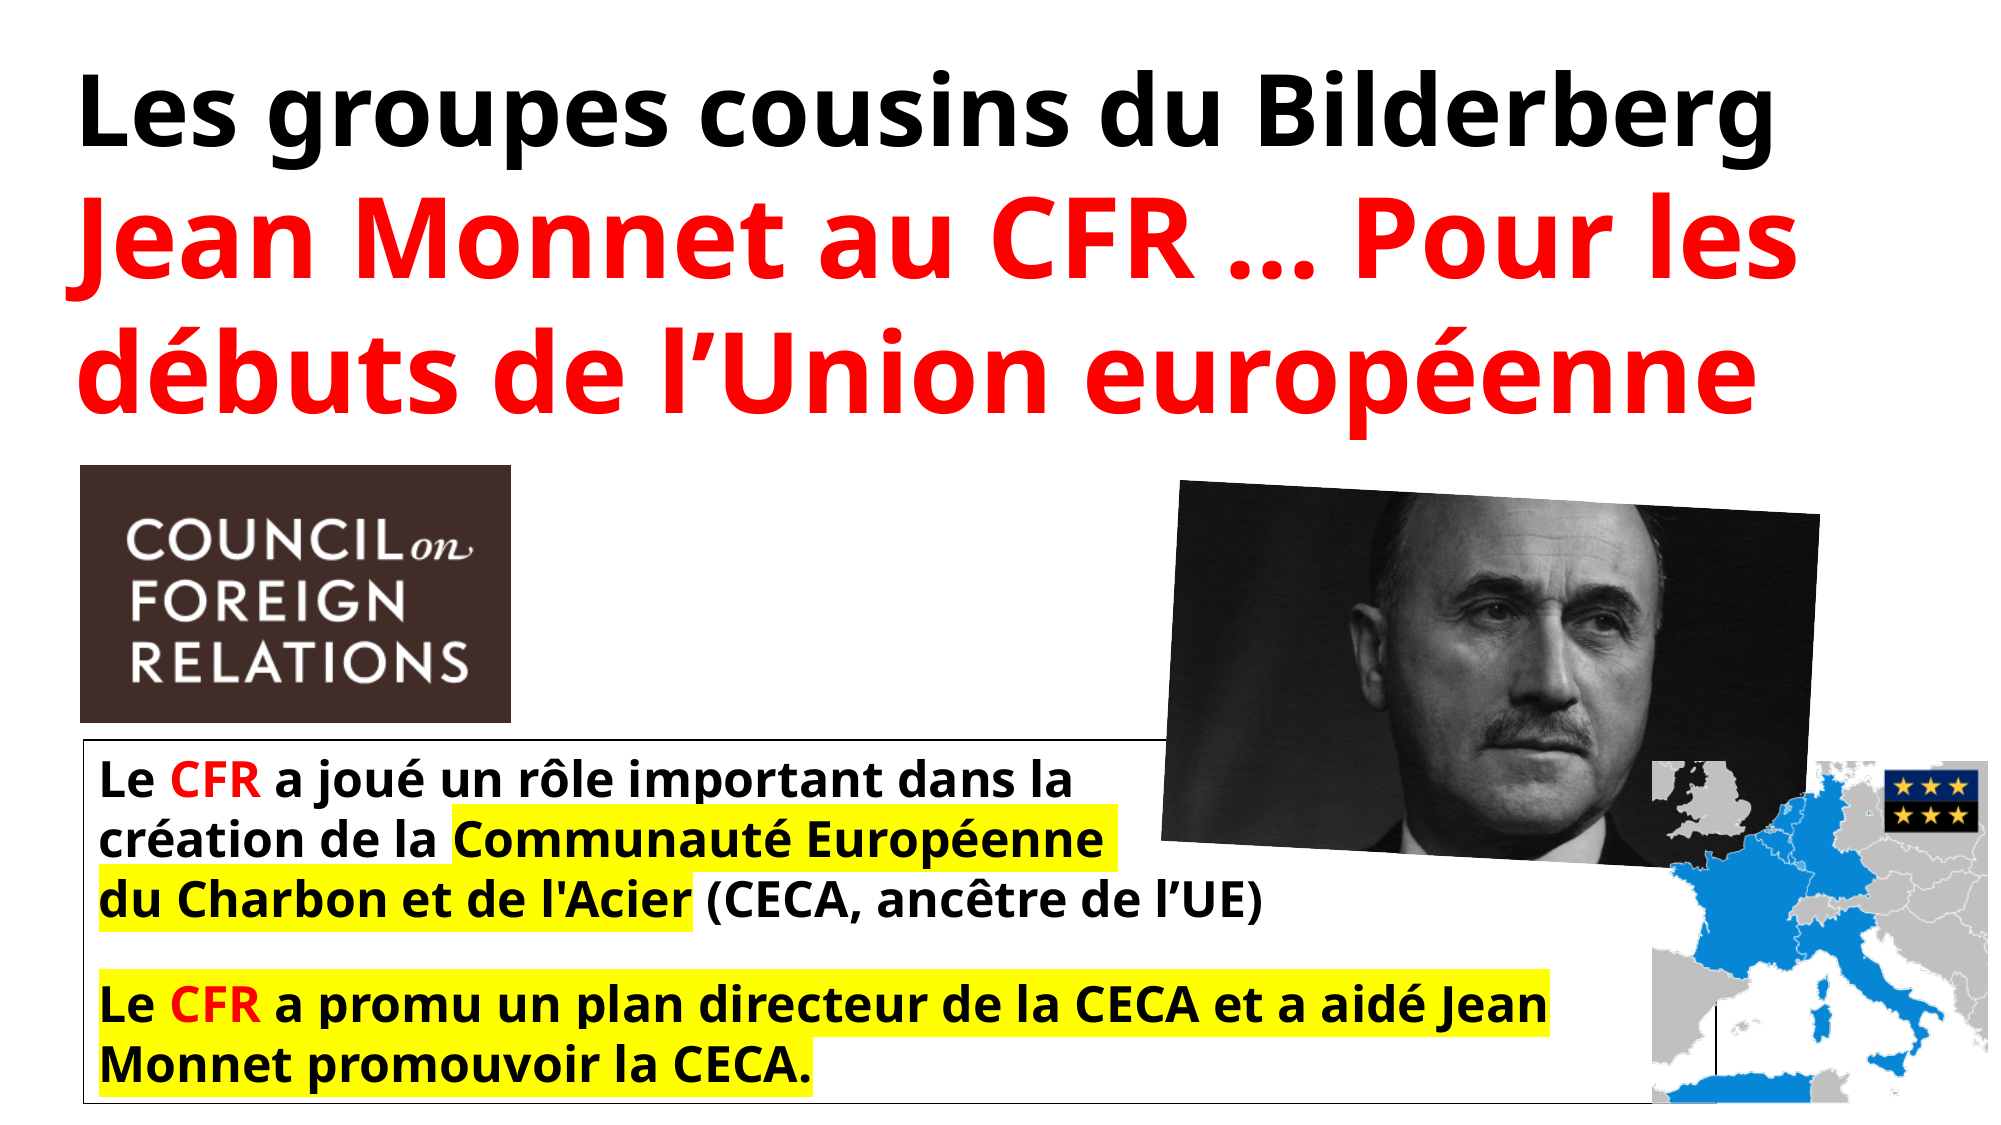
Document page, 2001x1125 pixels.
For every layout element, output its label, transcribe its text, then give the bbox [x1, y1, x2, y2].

text_box Les groupes cousins du Bilderberg Jean Monnet au CFR ... Pour les débuts de l’Union européenne [59, 39, 1941, 449]
picture [1160, 479, 1988, 1104]
picture [80, 465, 511, 723]
text_box Le CFR a joué un rôle important dans la création de la Communauté Européenne du Charbon et de l'Acier (CECA, ancêtre de l’UE) Le CFR a promu un plan directeur de la CECA et a aidé Jean Monnet promouvoir la CECA. [83, 739, 1652, 1104]
